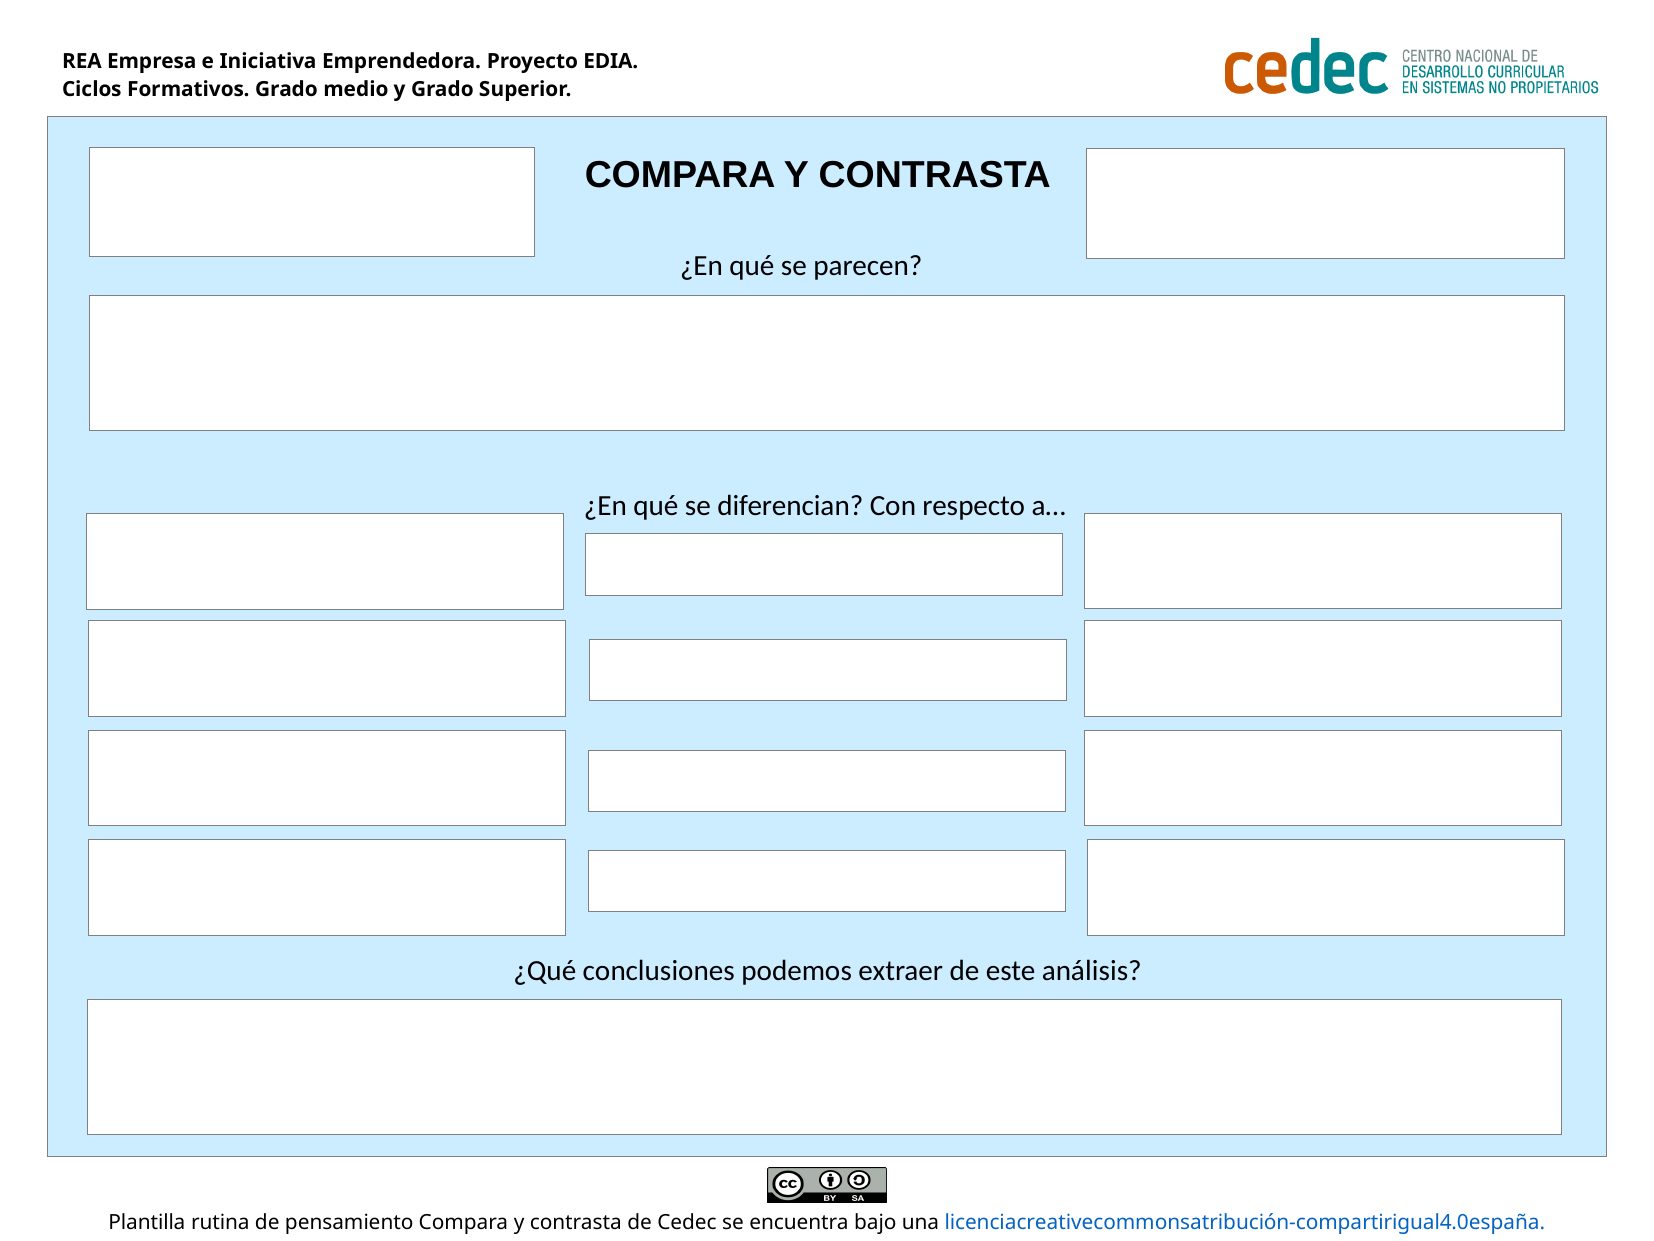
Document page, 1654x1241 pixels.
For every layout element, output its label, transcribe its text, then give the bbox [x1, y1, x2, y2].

text_box ¿Qué conclusiones podemos extraer de este análisis? [483, 950, 1173, 1002]
text_box REA Empresa e Iniciativa Emprendedora. Proyecto EDIA. Ciclos Formativos. Grado medio y Grado Superior. [47, 39, 654, 110]
text_box [47, 117, 1606, 1156]
picture [1222, 35, 1607, 105]
text_box ¿En qué se diferencian? Con respecto a… [568, 485, 1085, 537]
text_box COMPARA Y CONTRASTA [570, 146, 1072, 205]
text_box ¿En qué se parecen? [664, 245, 956, 299]
picture [767, 1167, 887, 1200]
text_box Plantilla rutina de pensamiento Compara y contrasta de Cedec se encuentra bajo una licenciacreativecommonsatribución-compartirigual4.0españa. [89, 1200, 1565, 1241]
